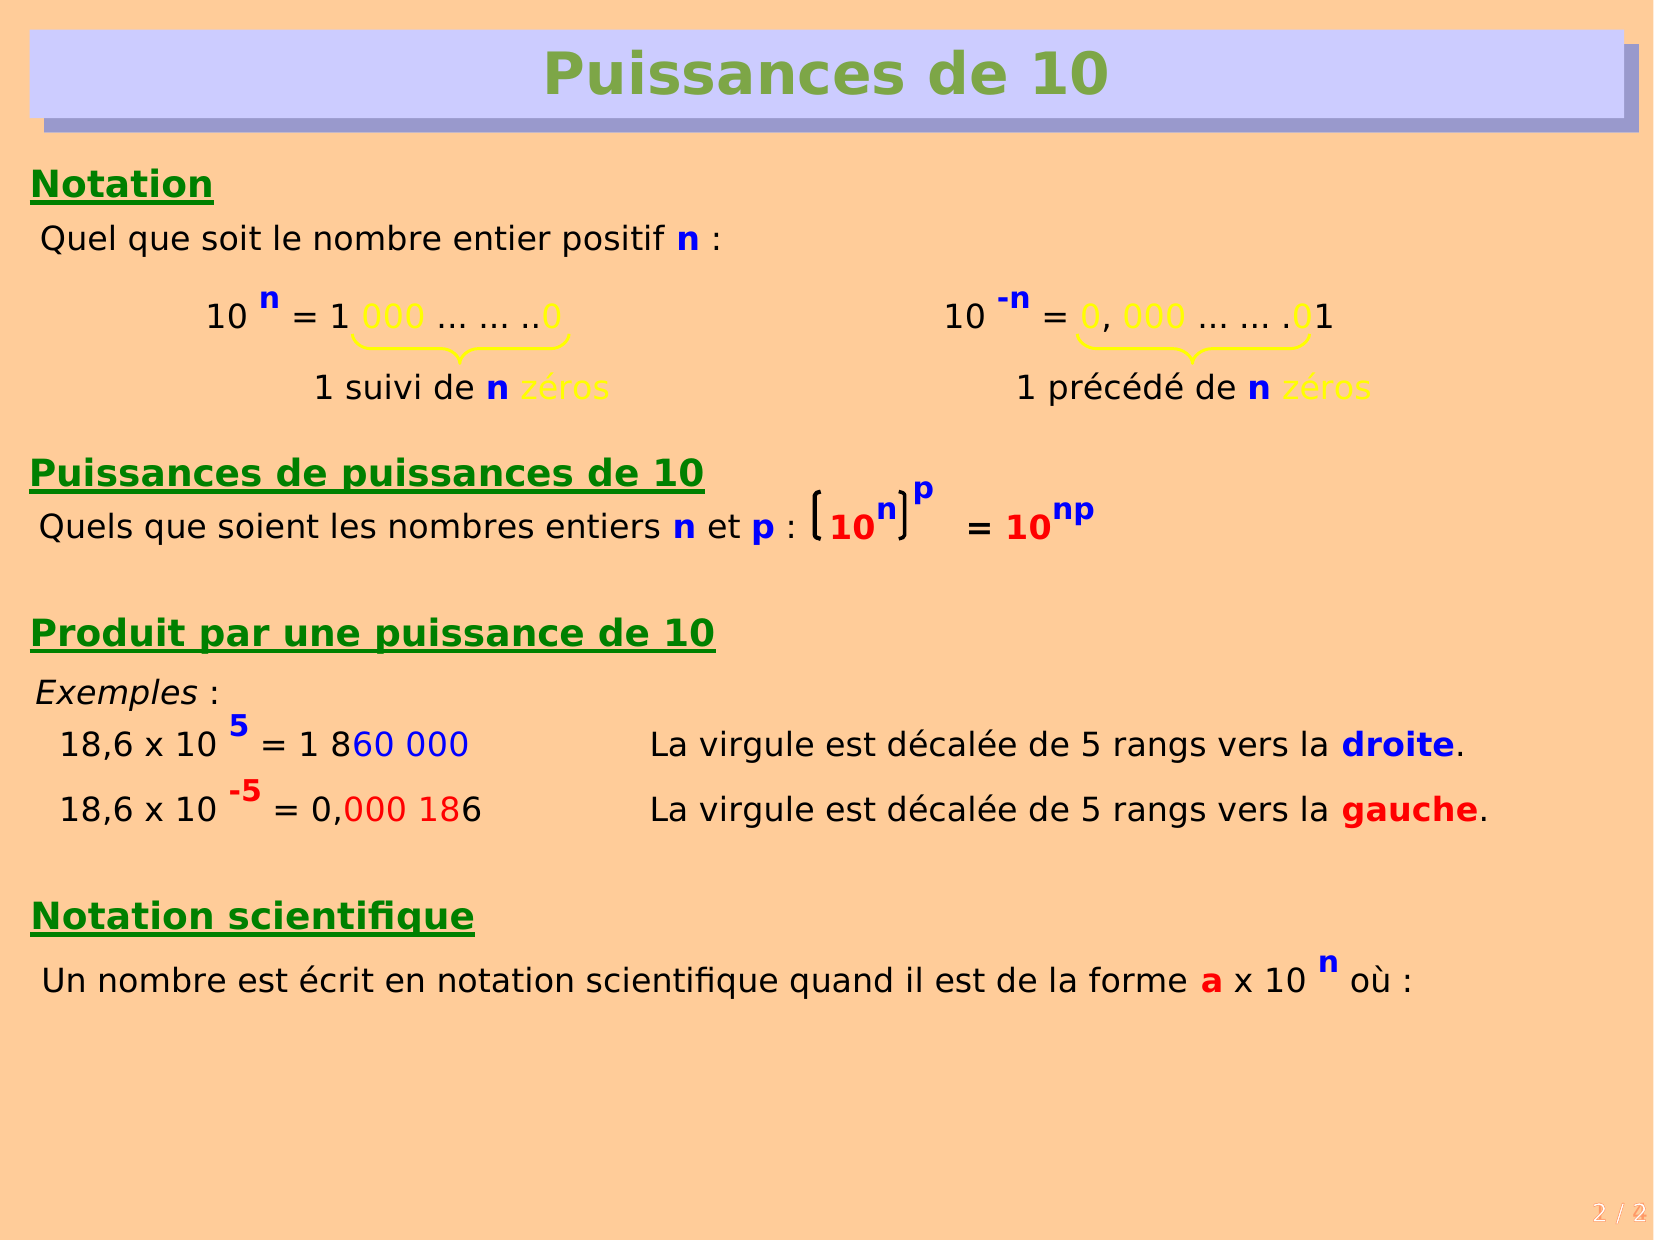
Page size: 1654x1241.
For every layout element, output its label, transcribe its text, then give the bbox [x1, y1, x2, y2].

text_box 10n = 10np [760, 491, 1096, 548]
title Puissances de 10 [29, 29, 1625, 119]
text_box p [912, 470, 935, 527]
text_box 18,6 x 10 5 = 1 860 000 [59, 708, 471, 765]
text_box 1 suivi de n zéros [313, 368, 611, 408]
text_box Exemples : [35, 666, 221, 720]
text_box 1 précédé de n zéros [1015, 368, 1373, 408]
text_box Un nombre est écrit en notation scientifique quand il est de la forme a x 10 n où : [41, 944, 1459, 1001]
text_box 10 n = 1 000 ... ... ..0 [205, 280, 572, 337]
text_box Puissances de puissances de 10 [28, 451, 706, 496]
text_box 18,6 x 10 -5 = 0,000 186 [59, 773, 483, 830]
text_box Notation [29, 162, 215, 207]
text_box La virgule est décalée de 5 rangs vers la gauche. [649, 790, 1490, 830]
text_box Notation scientifique [29, 894, 477, 939]
text_box La virgule est décalée de 5 rangs vers la droite. [649, 725, 1466, 765]
text_box 2 / 2 [1591, 1198, 1649, 1235]
text_box Produit par une puissance de 10 [29, 611, 717, 656]
text_box Quel que soit le nombre entier positif n : [39, 212, 723, 266]
text_box Quels que soient les nombres entiers n et p : [38, 500, 798, 554]
text_box 10 -n = 0, 000 ... ... .01 [943, 280, 1344, 337]
